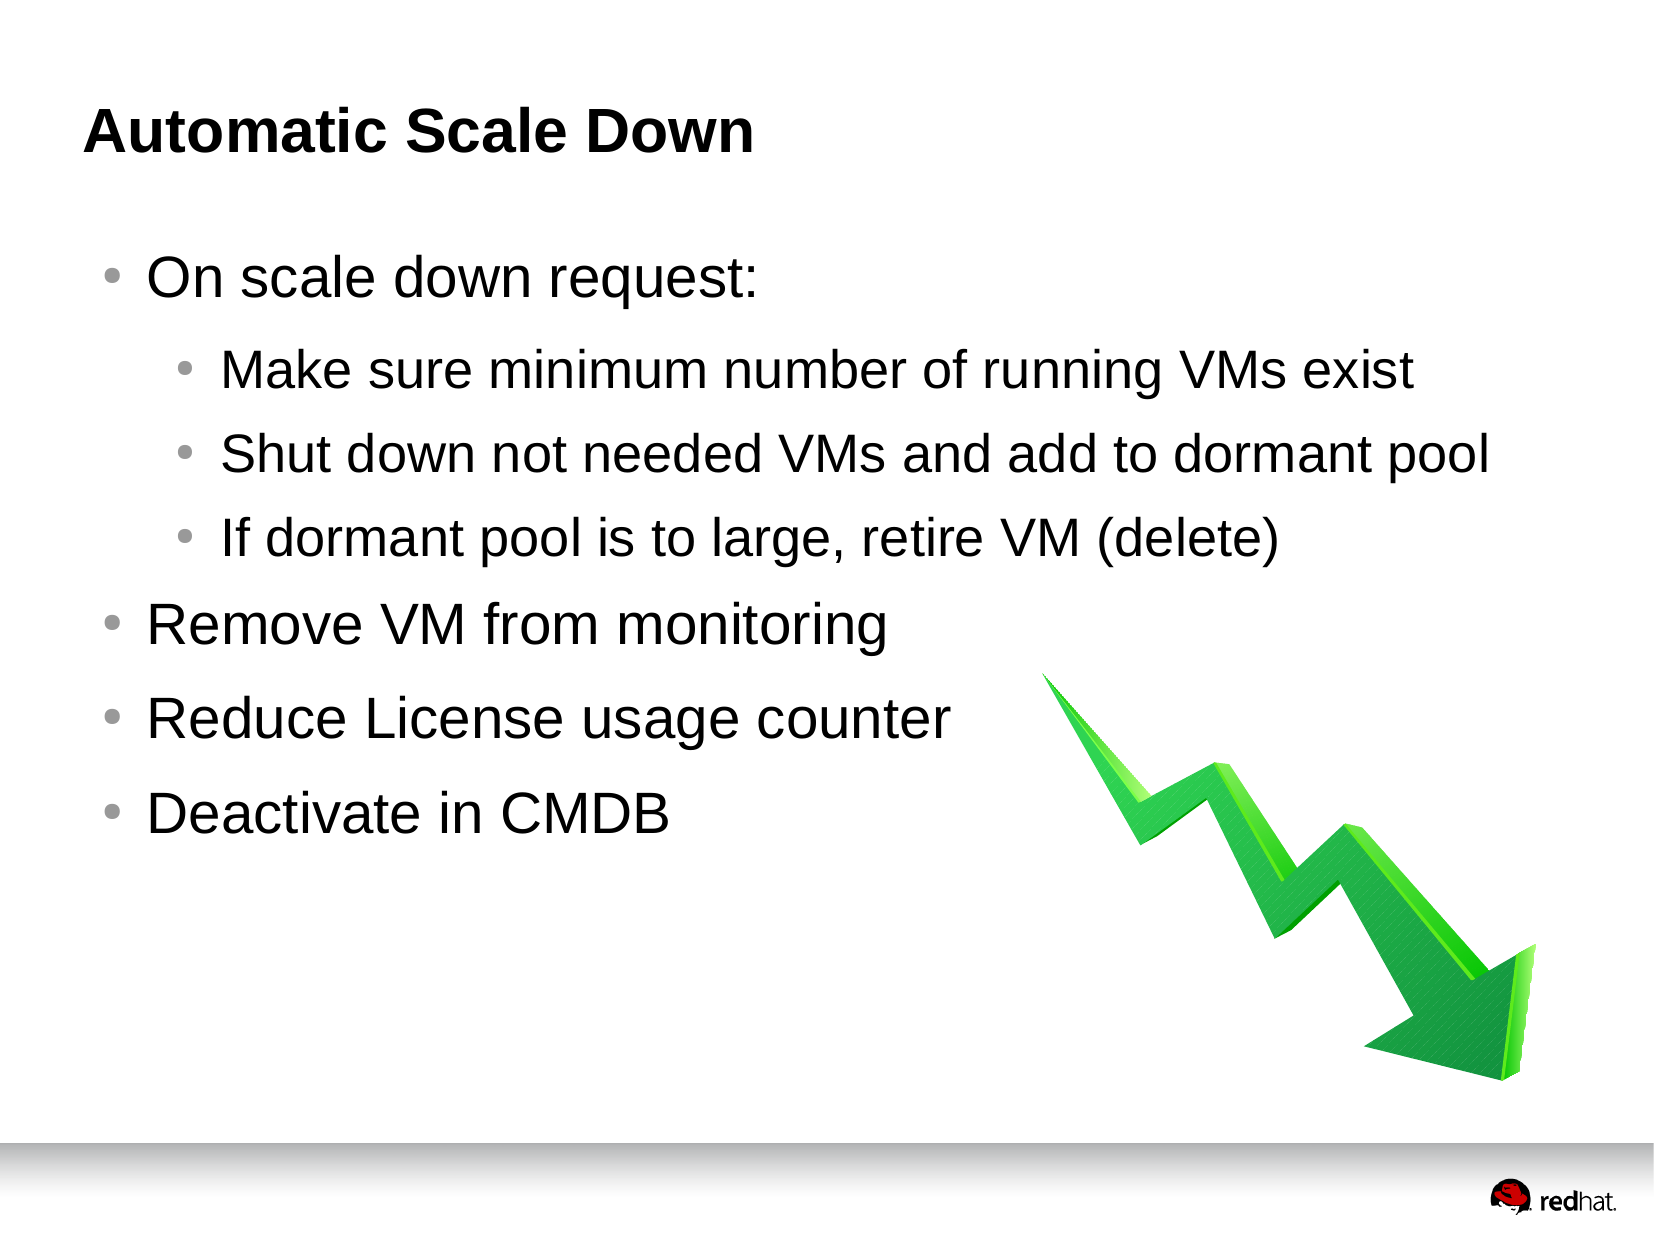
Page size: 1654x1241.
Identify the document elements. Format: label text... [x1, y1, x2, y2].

title Automatic Scale Down [82, 37, 1571, 225]
picture [1028, 655, 1546, 1096]
picture [0, 1143, 1654, 1241]
list On scale down request: Make sure minimum number of running VMs exist Shut down not needed VMs and add to dormant pool If dormant pool is to large, retire VM (delete) Remove VM from monitoring Reduce License usage counter Deactivate in CMDB [86, 244, 1576, 1039]
